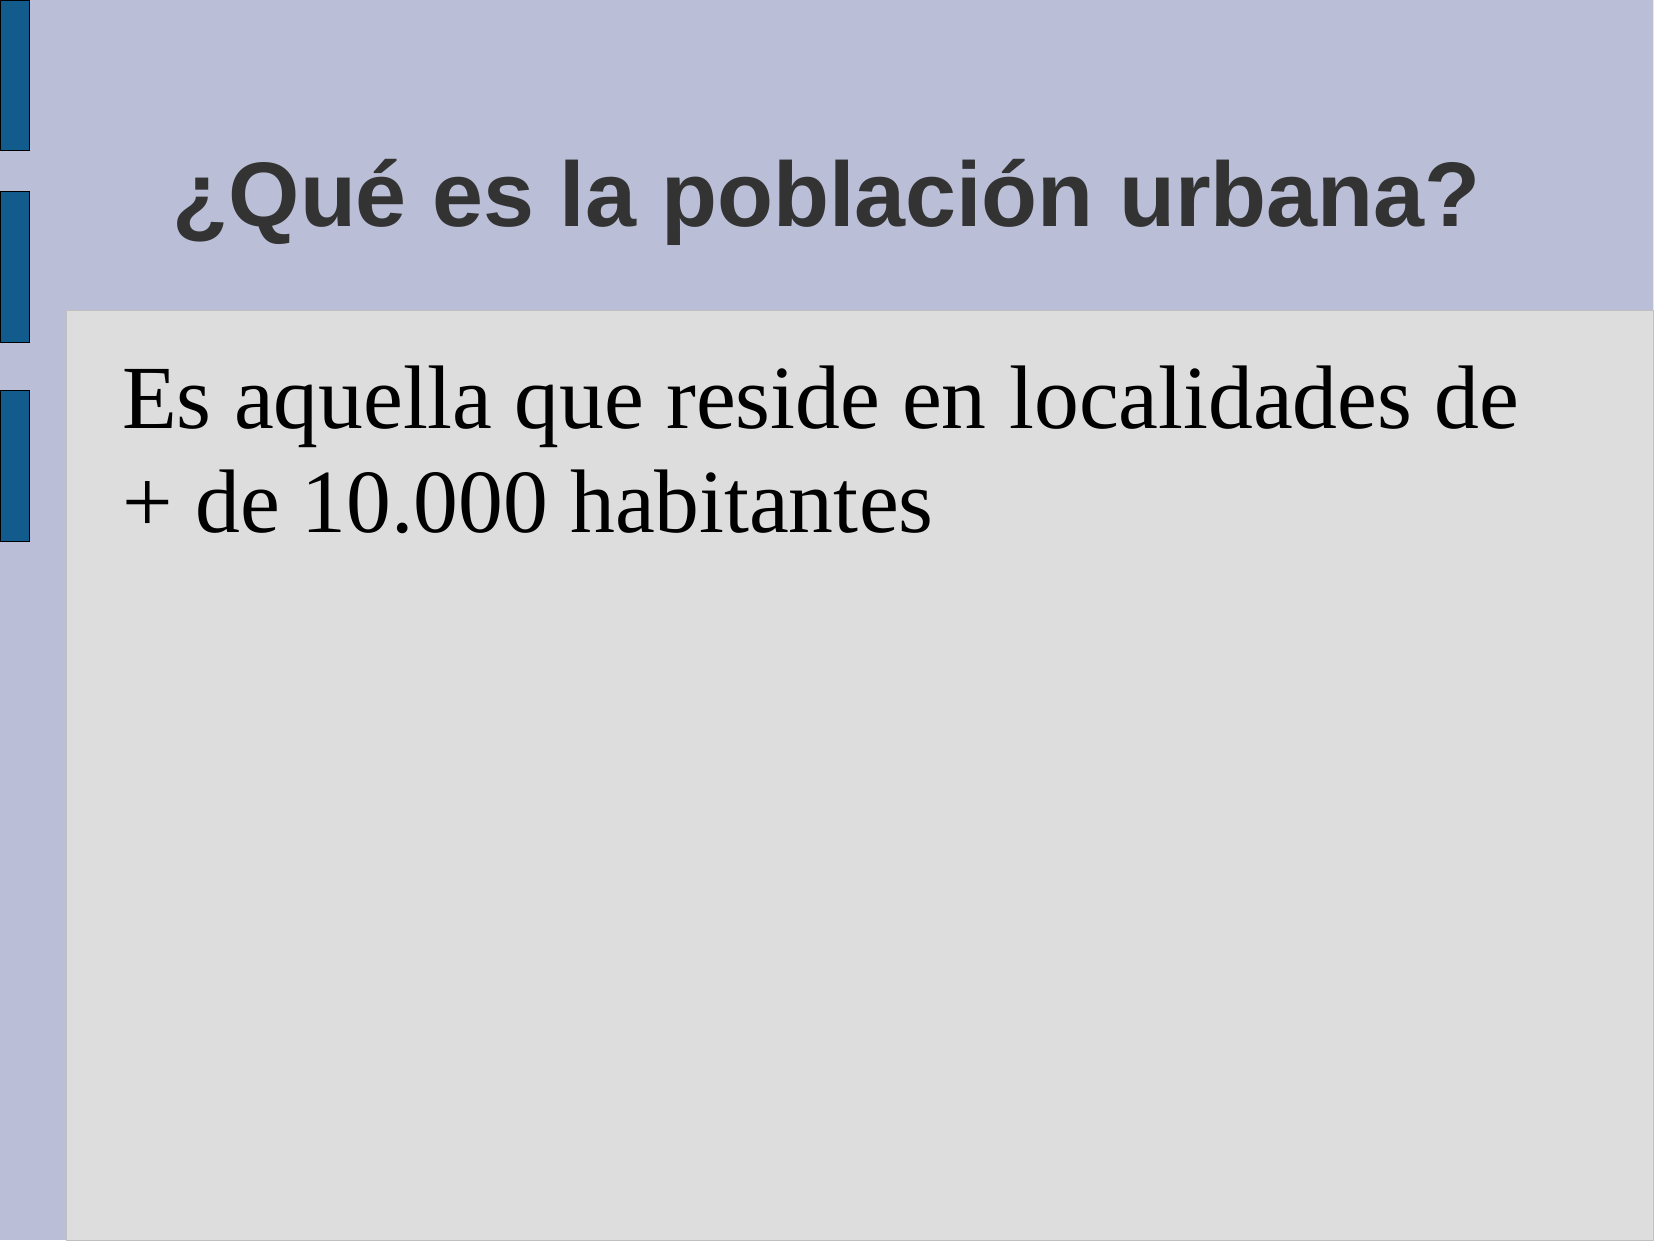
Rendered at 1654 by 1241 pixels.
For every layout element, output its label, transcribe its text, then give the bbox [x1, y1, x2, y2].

chart [121, 344, 1534, 1127]
title ¿Qué es la población urbana? [121, 91, 1534, 299]
